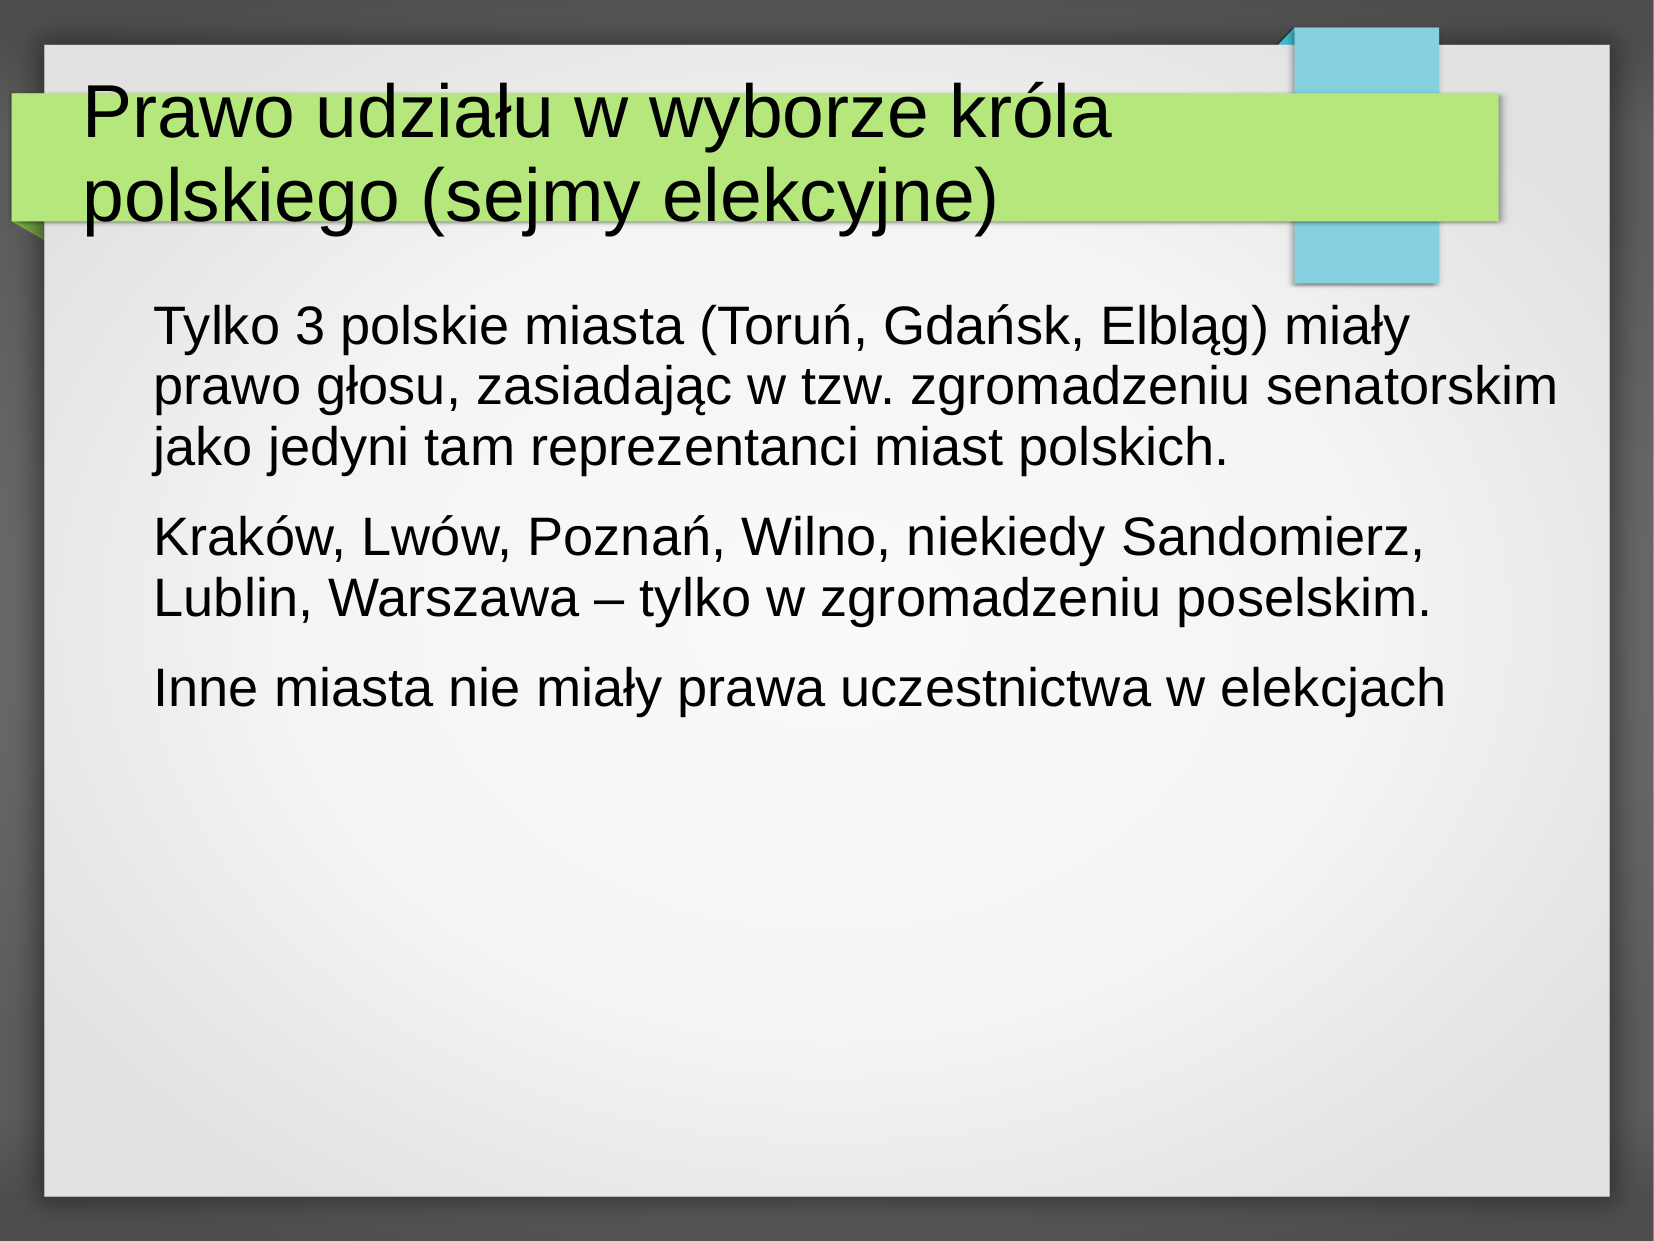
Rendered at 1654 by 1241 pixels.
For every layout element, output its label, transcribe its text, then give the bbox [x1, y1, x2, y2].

picture [0, 0, 1654, 1241]
title Prawo udziału w wyborze króla polskiego (sejmy elekcyjne) [82, 69, 1264, 238]
list Tylko 3 polskie miasta (Toruń, Gdańsk, Elbląg) miały prawo głosu, zasiadając w tzw. zgromadzeniu senatorskim jako jedyni tam reprezentanci miast polskich. Kraków, Lwów, Poznań, Wilno, niekiedy Sandomierz, Lublin, Warszawa – tylko w zgromadzeniu poselskim. Inne miasta nie miały prawa uczestnictwa w elekcjach [82, 295, 1571, 1015]
